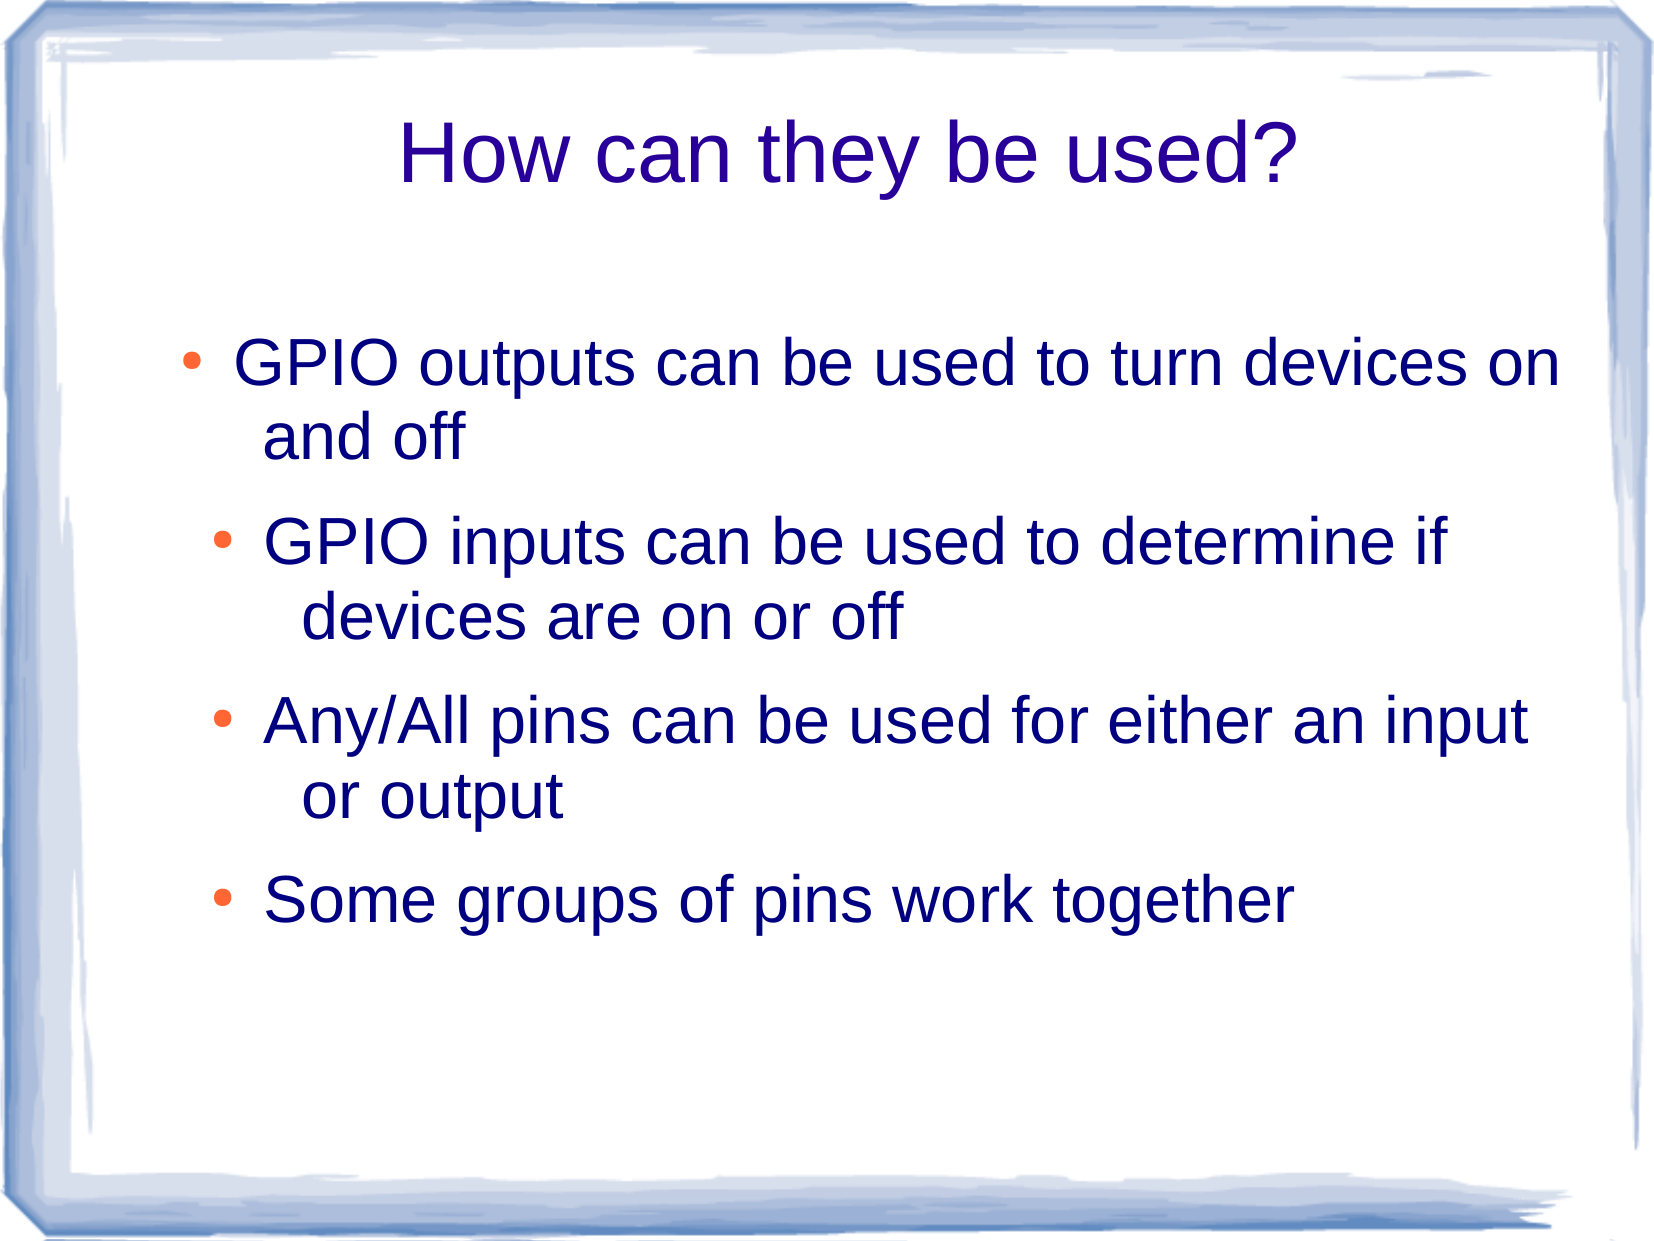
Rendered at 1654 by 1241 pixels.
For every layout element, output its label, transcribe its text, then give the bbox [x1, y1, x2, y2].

title How can they be used? [82, 49, 1571, 257]
picture [0, 0, 1654, 1241]
list GPIO outputs can be used to turn devices on and off GPIO inputs can be used to determine if devices are on or off Any/All pins can be used for either an input or output Some groups of pins work together [118, 324, 1571, 1004]
